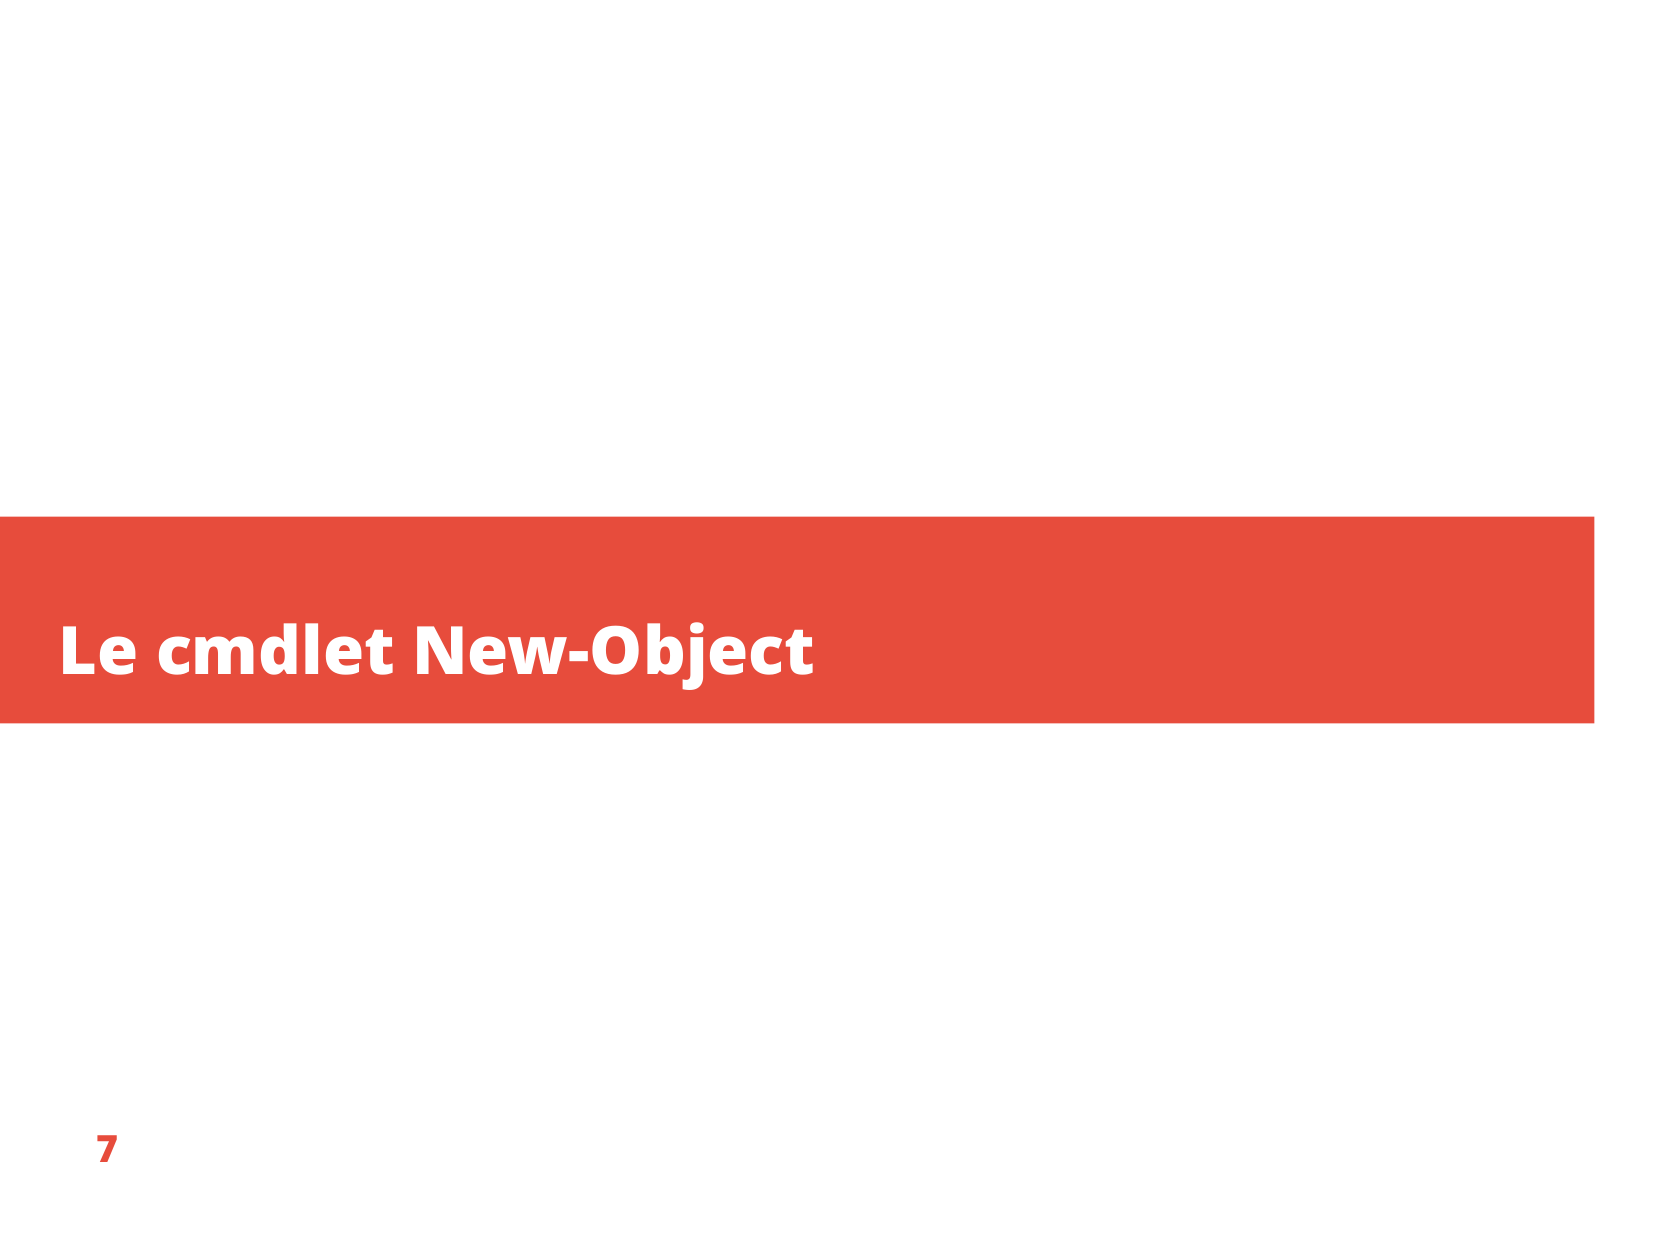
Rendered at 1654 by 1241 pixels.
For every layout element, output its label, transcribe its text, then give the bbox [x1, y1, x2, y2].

title Le cmdlet New-Object [59, 546, 1595, 694]
